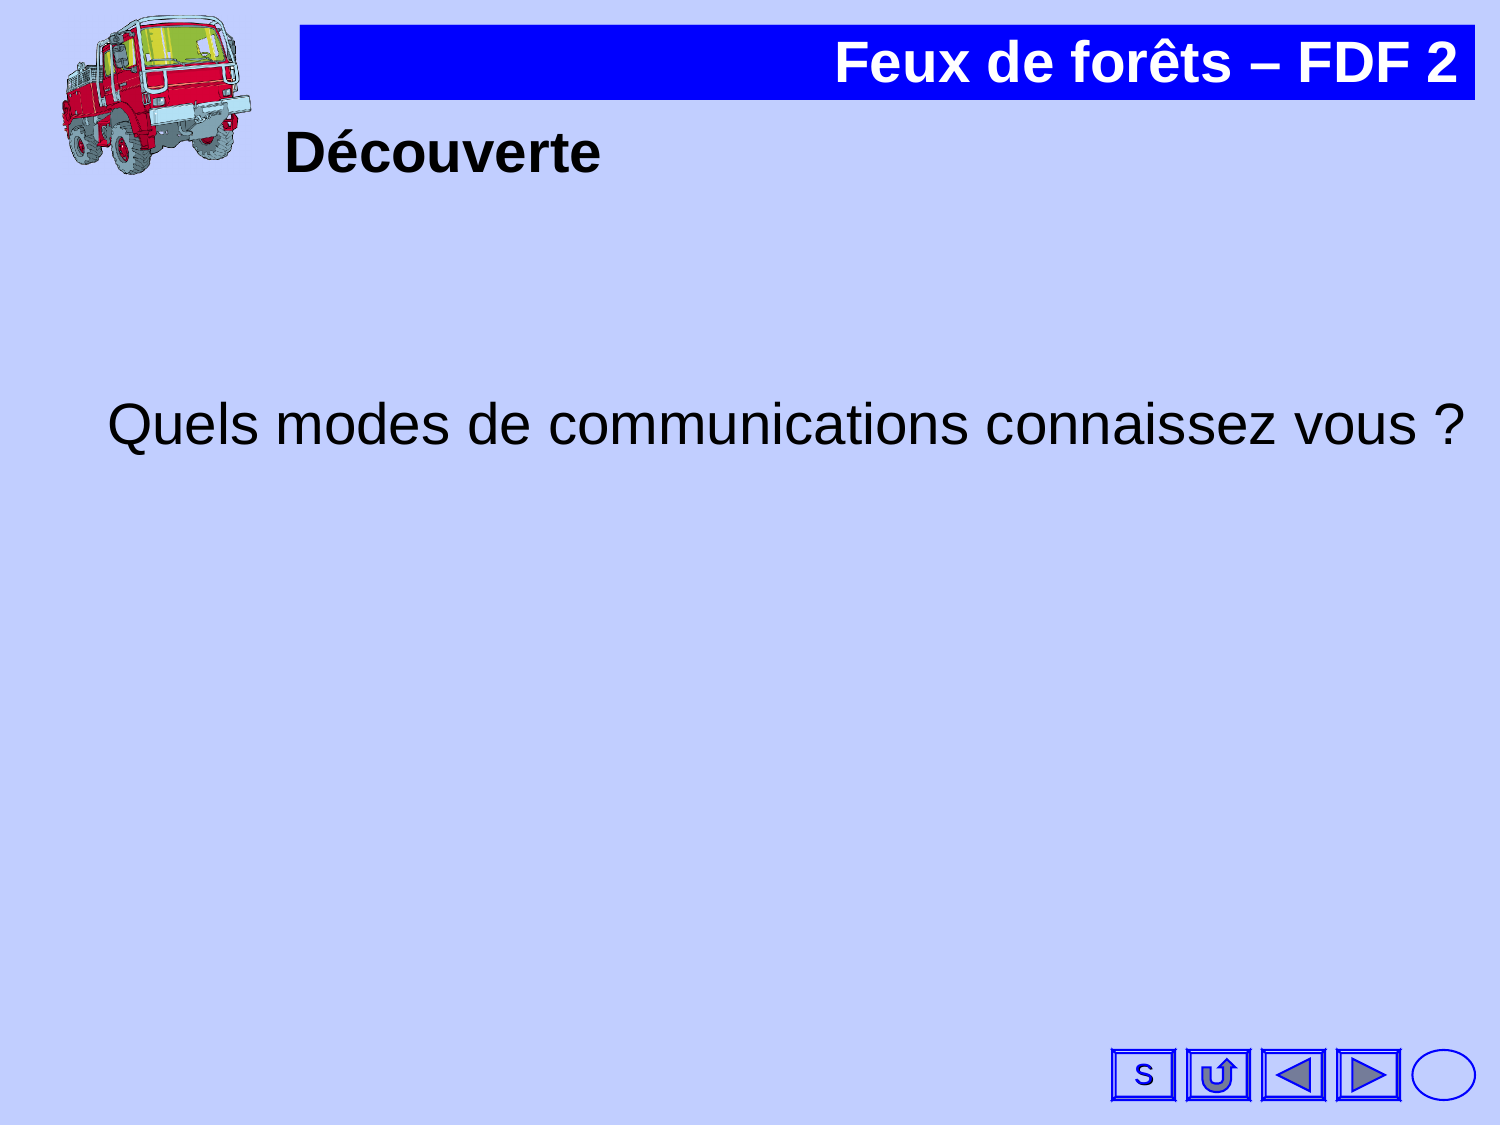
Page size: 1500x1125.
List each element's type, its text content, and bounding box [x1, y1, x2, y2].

text_box Quels modes de communications connaissez vous ? [92, 383, 1483, 465]
text_box Découverte [269, 112, 618, 193]
text_box [1412, 1049, 1476, 1101]
text_box Feux de forêts – FDF 2 [299, 24, 1475, 100]
